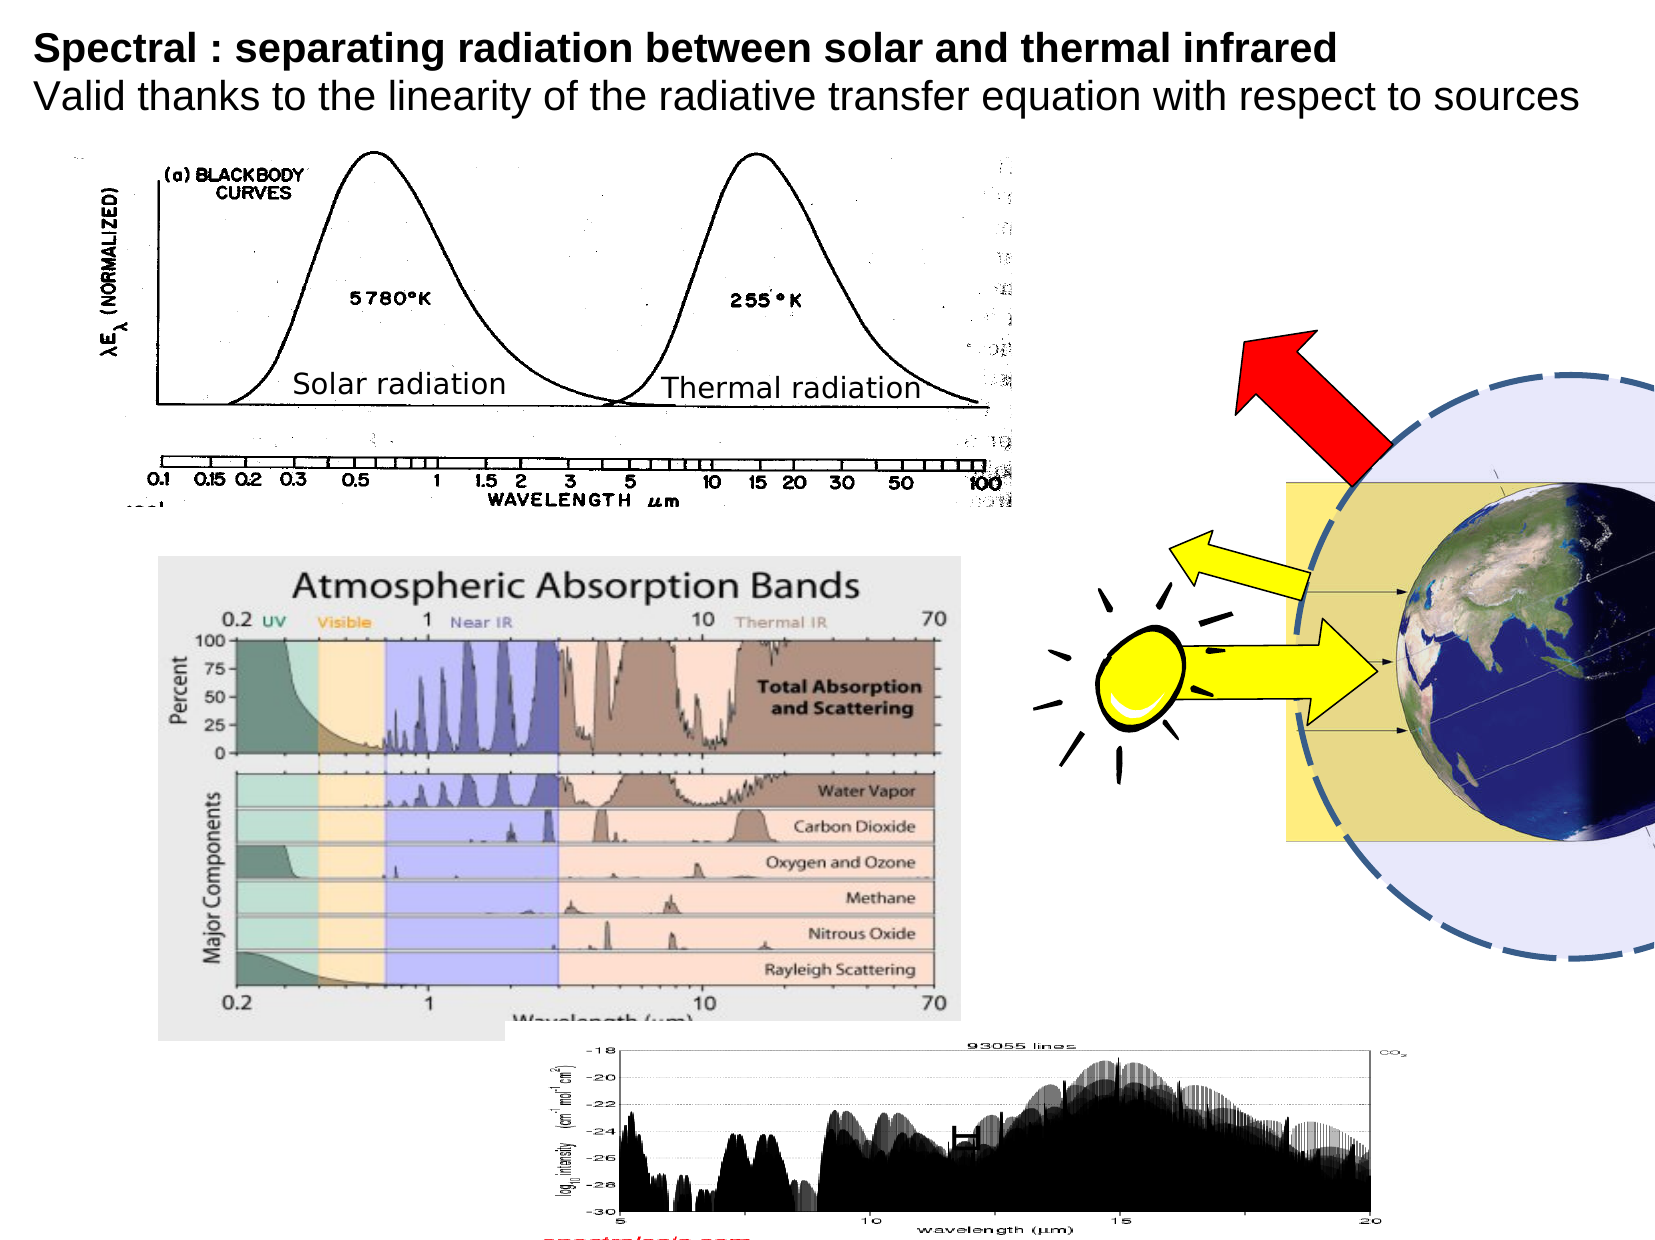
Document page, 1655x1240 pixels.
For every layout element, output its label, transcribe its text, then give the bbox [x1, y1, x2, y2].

picture [158, 556, 1428, 1240]
text_box [1097, 588, 1114, 613]
picture [1286, 699, 1354, 849]
picture [72, 270, 1012, 507]
picture [1286, 597, 1301, 645]
text_box [1162, 719, 1179, 741]
text_box [1116, 745, 1123, 785]
text_box [1198, 611, 1234, 627]
picture [1286, 464, 1352, 572]
text_box [1095, 330, 1655, 1021]
text_box [1047, 649, 1072, 662]
text_box [1155, 582, 1173, 610]
text_box Spectral : separating radiation between solar and thermal infrared Valid thanks to the linearity of the radiative transfer equation with respect to sources [18, 17, 1597, 270]
text_box [1033, 699, 1063, 711]
text_box [1058, 730, 1086, 768]
text_box Solar radiation [267, 363, 523, 408]
text_box Thermal radiation [636, 367, 938, 412]
